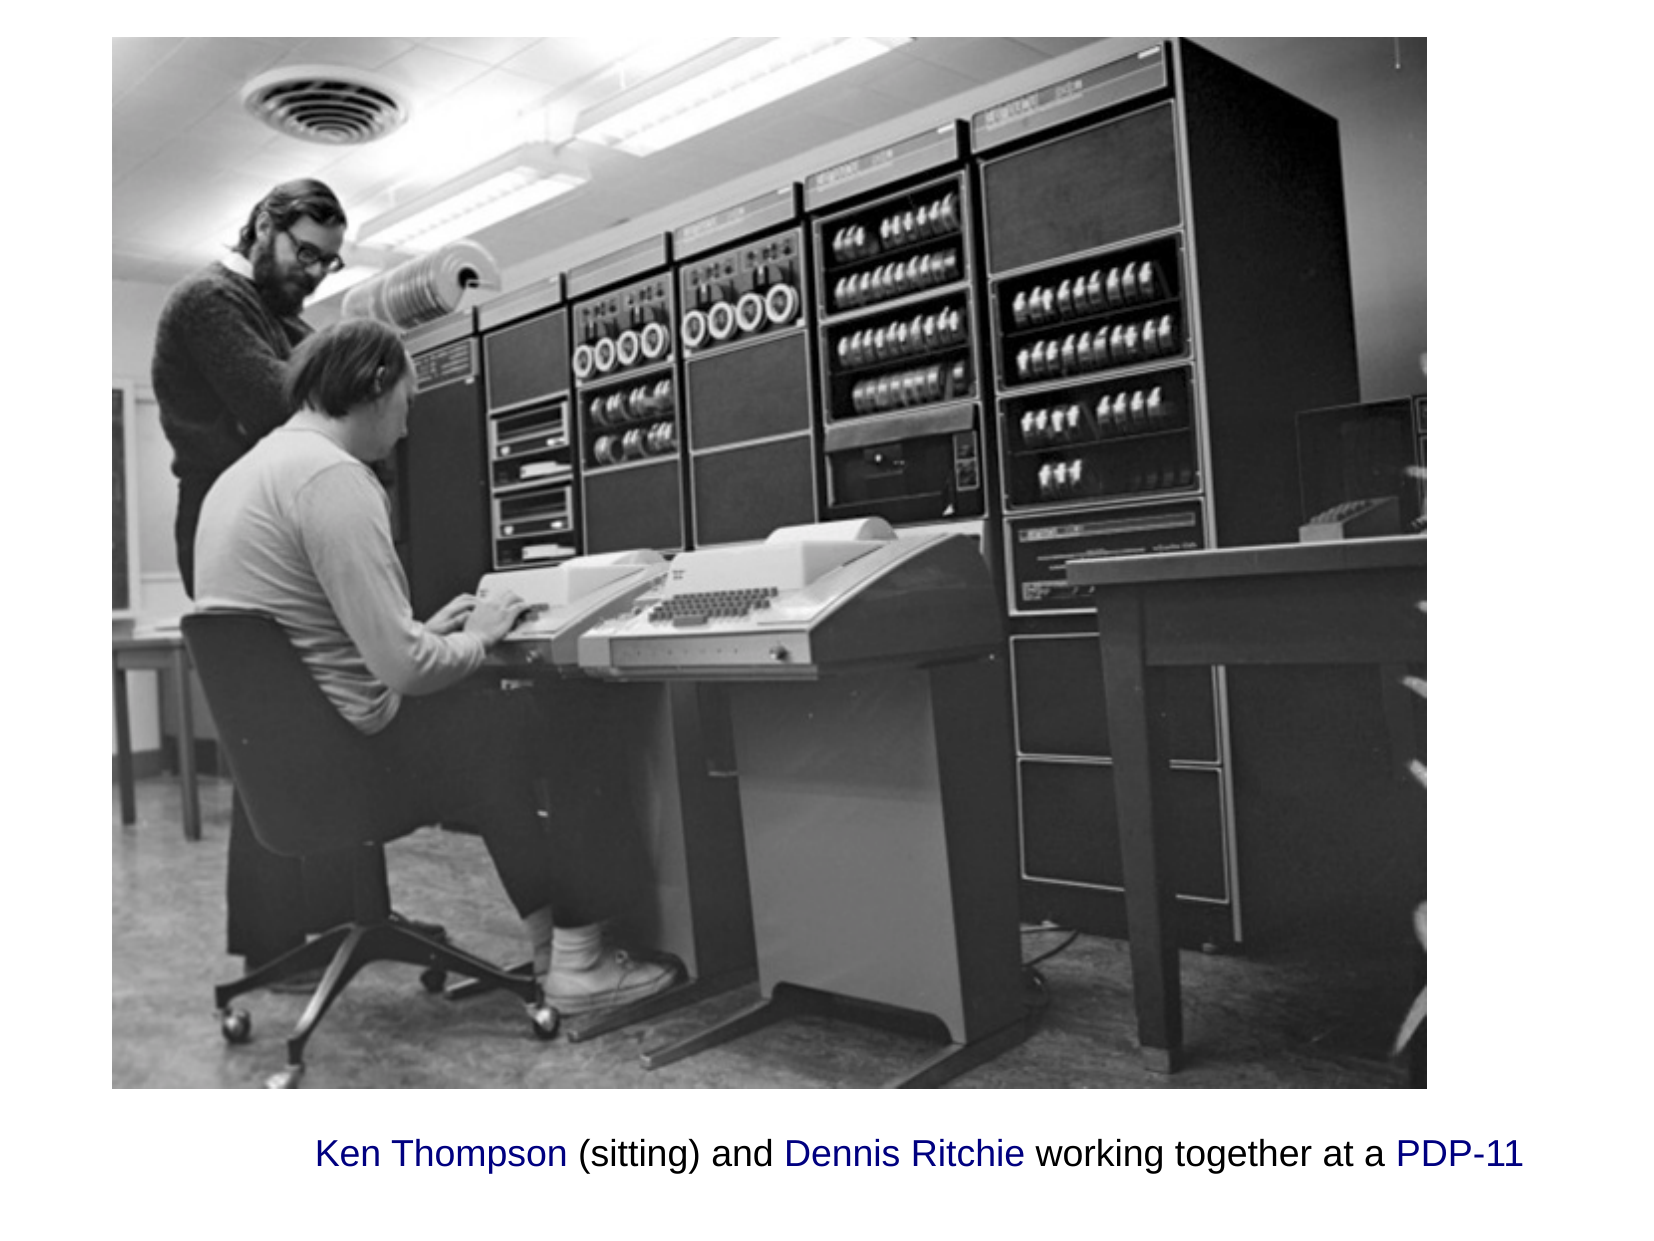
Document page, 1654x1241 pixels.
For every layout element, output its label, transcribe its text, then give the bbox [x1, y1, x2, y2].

picture [112, 37, 1427, 1089]
text_box Ken Thompson (sitting) and Dennis Ritchie working together at a PDP-11 [300, 1125, 1576, 1182]
